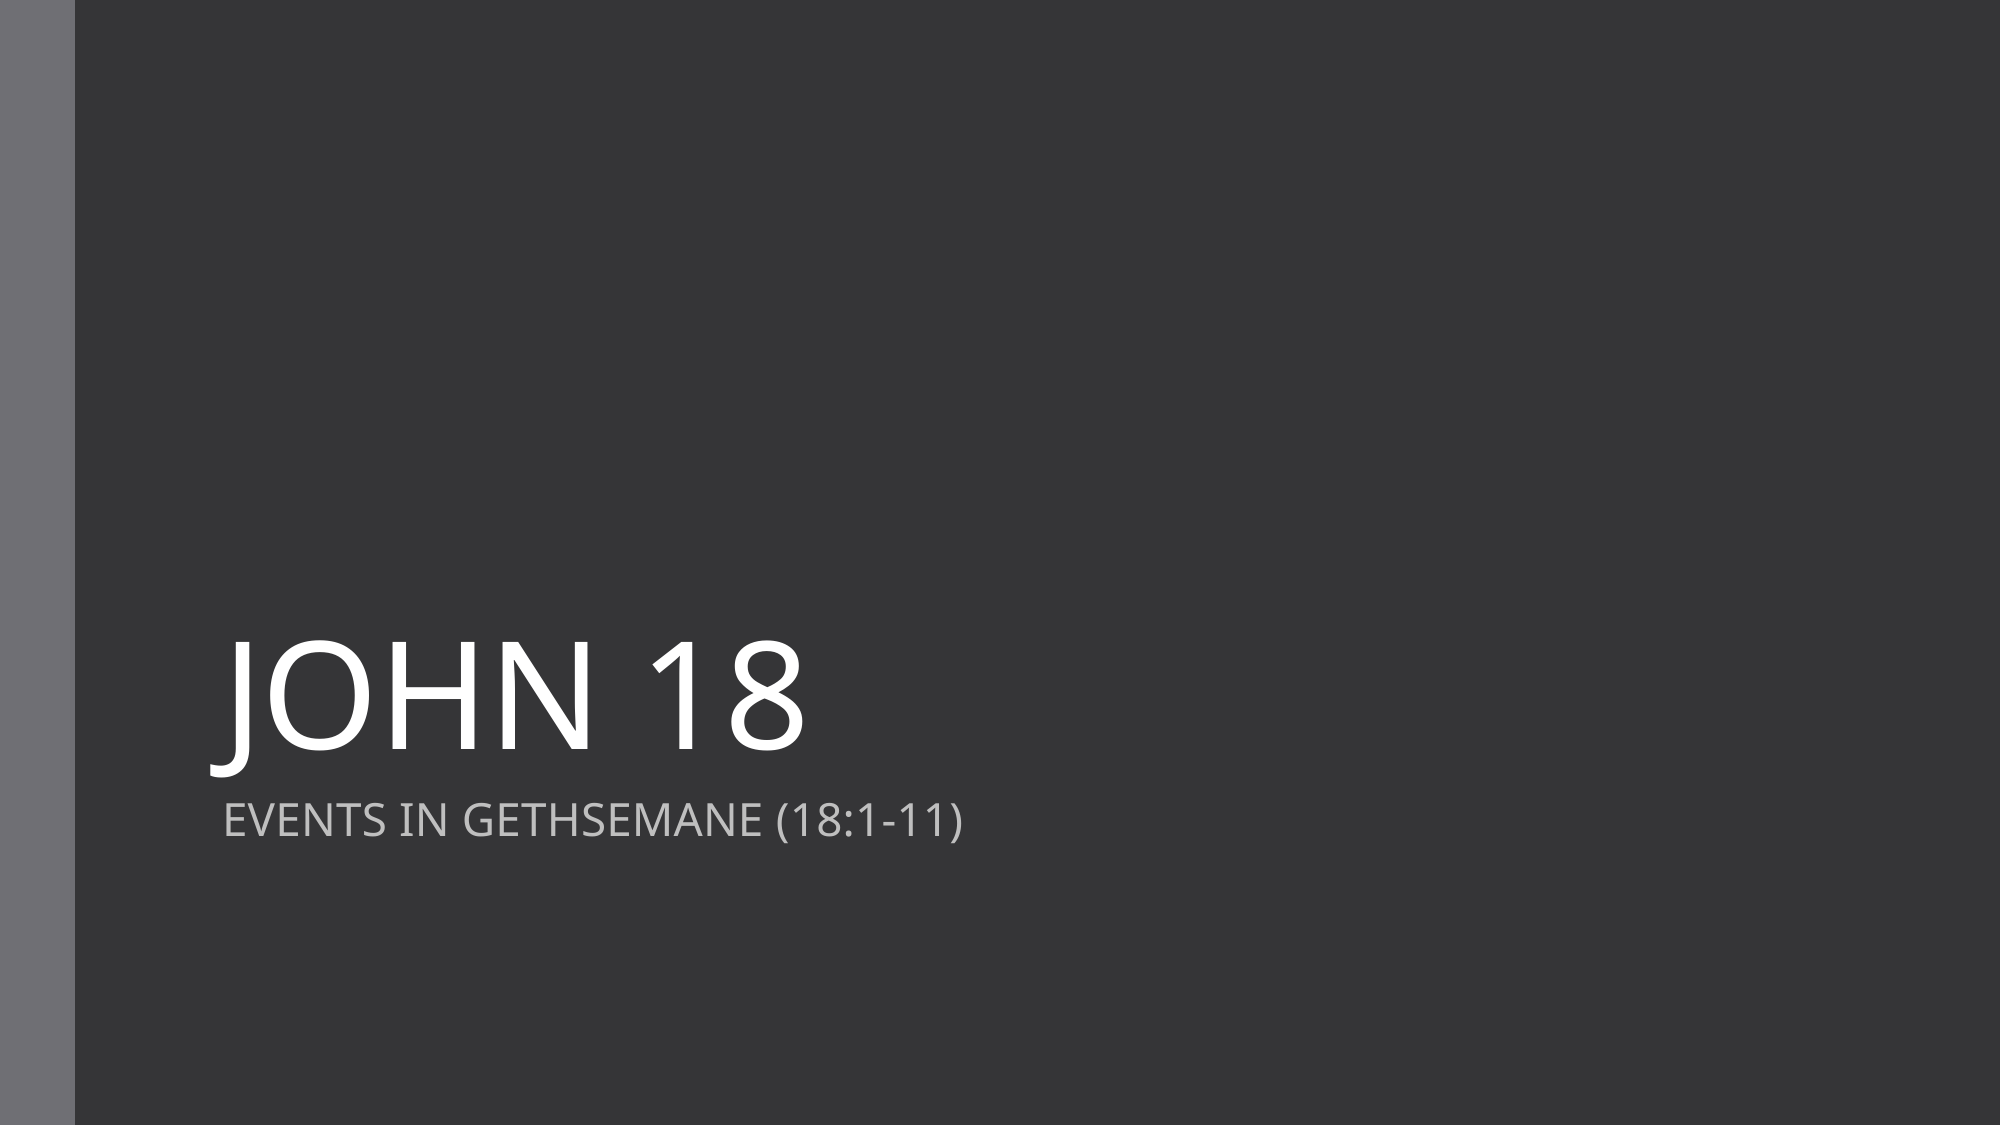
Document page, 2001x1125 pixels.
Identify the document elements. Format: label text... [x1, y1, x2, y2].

title JOHN 18 [206, 124, 1752, 787]
subtitle EVENTS IN GETHSEMANE (18:1-11) [206, 787, 1752, 1066]
